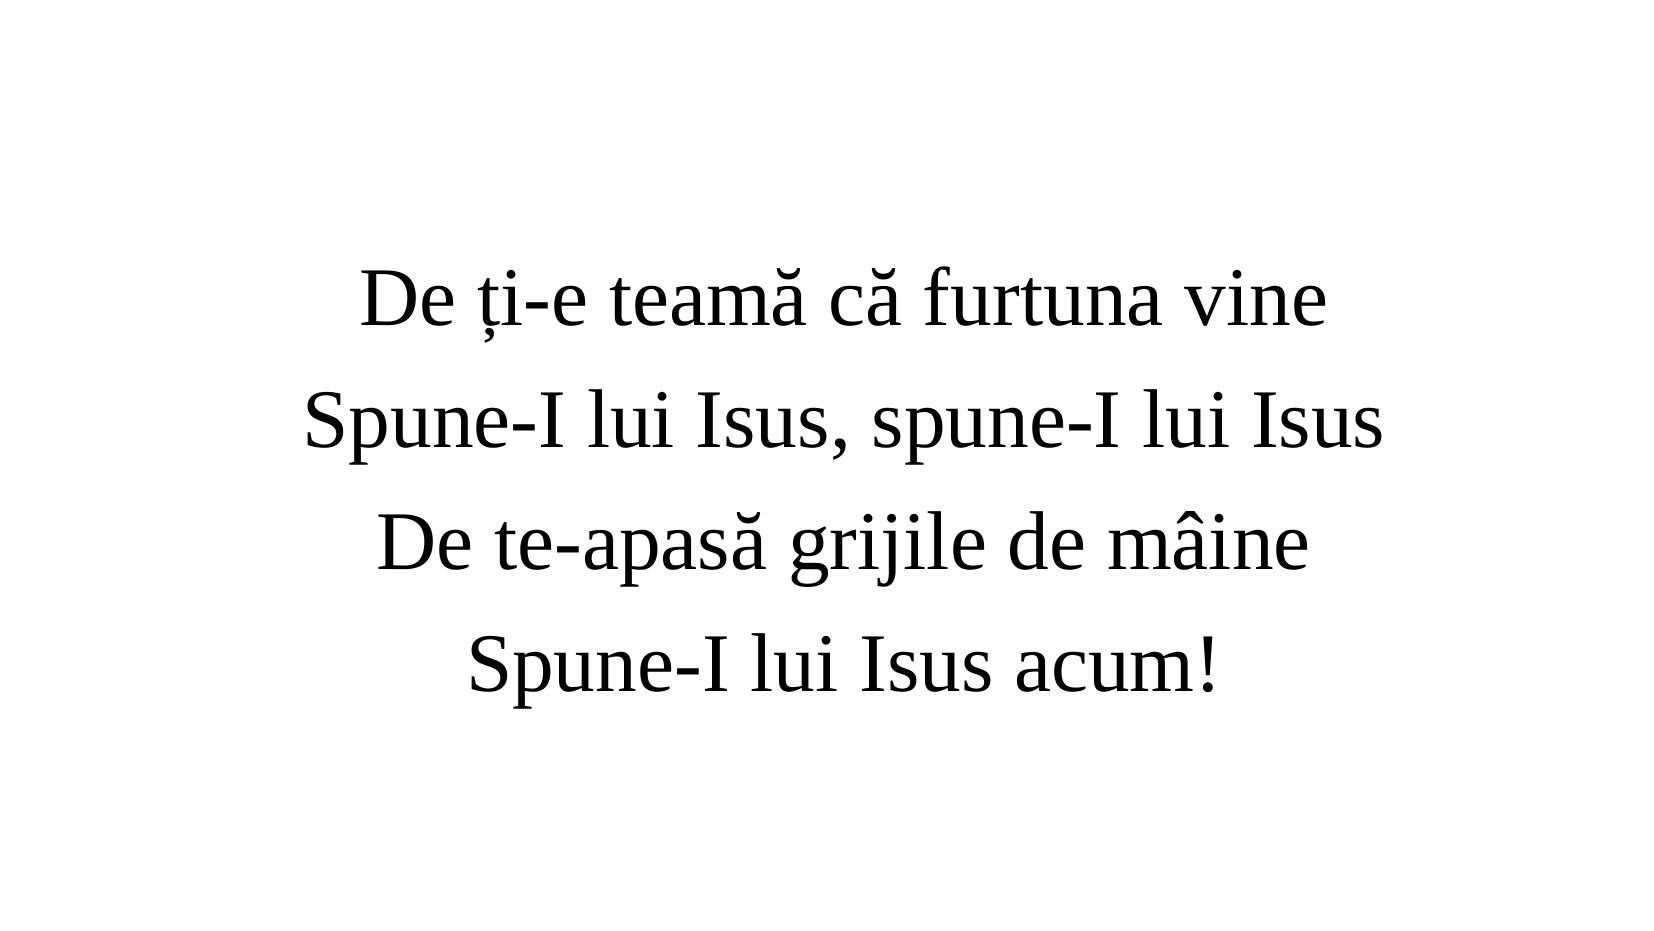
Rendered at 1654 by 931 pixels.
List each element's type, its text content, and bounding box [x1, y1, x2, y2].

subtitle De ți-e teamă că furtuna vine Spune-I lui Isus, spune-I lui Isus De te-apasă grijile de mâine Spune-I lui Isus acum! [177, 238, 1512, 712]
